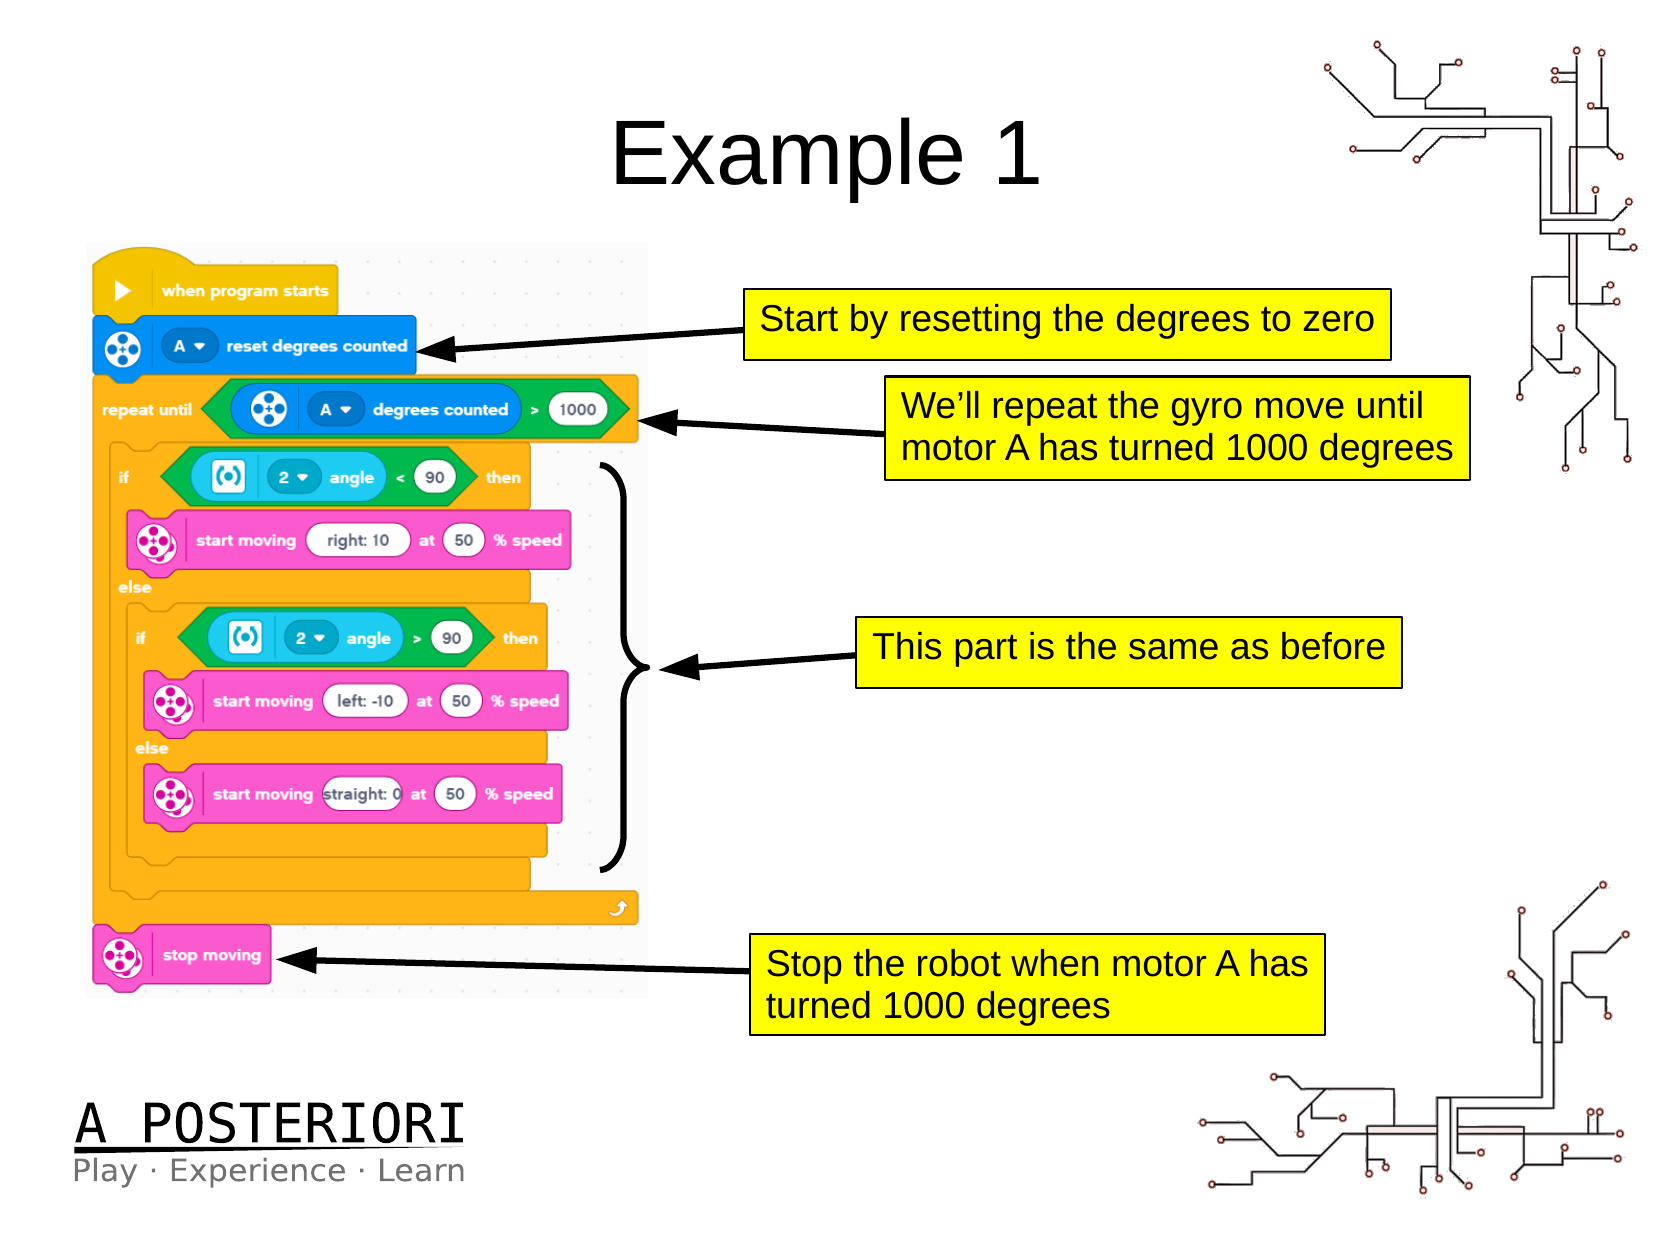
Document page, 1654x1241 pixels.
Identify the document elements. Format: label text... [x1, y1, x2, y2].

text_box This part is the same as before [856, 616, 1403, 688]
picture [86, 257, 648, 998]
text_box We’ll repeat the gyro move until motor A has turned 1000 degrees [885, 376, 1471, 481]
picture [1305, 35, 1643, 495]
picture [1177, 863, 1635, 1200]
text_box Stop the robot when motor A has turned 1000 degrees [750, 934, 1325, 1036]
title Example 1 [82, 49, 1571, 257]
text_box Start by resetting the degrees to zero [743, 289, 1392, 361]
